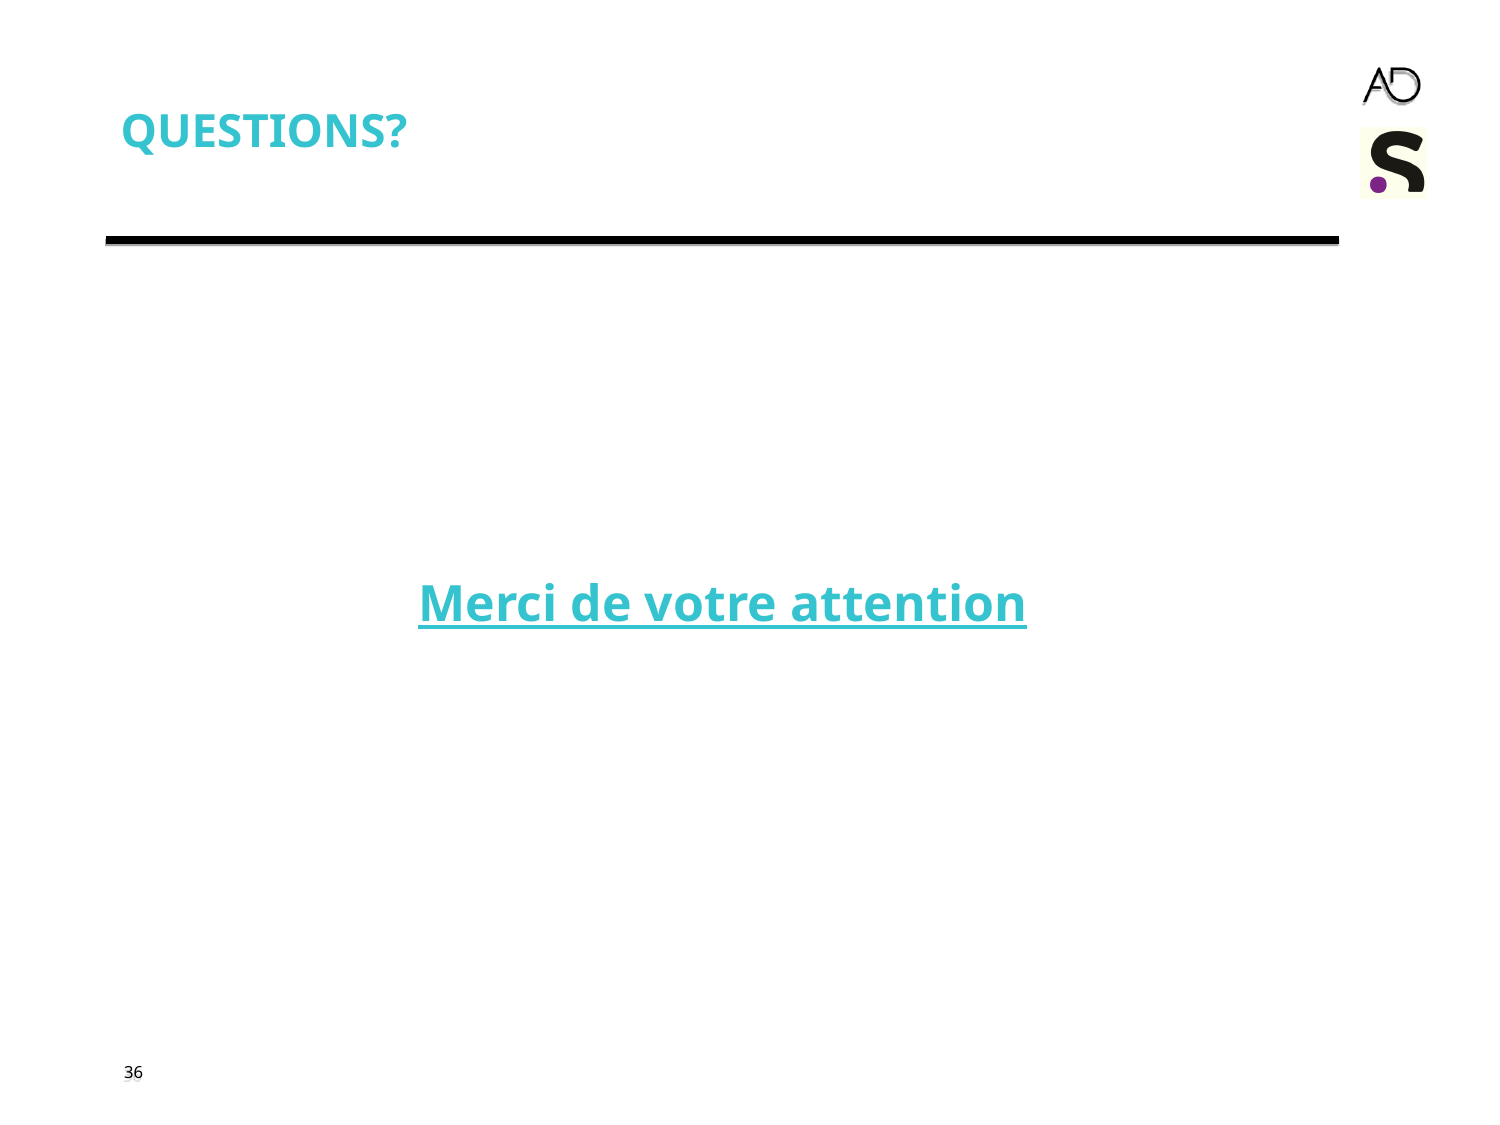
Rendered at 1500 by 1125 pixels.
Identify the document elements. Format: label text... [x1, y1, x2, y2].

list Merci de votre attention [106, 293, 1337, 1025]
title QUESTIONS? [105, 93, 1338, 238]
